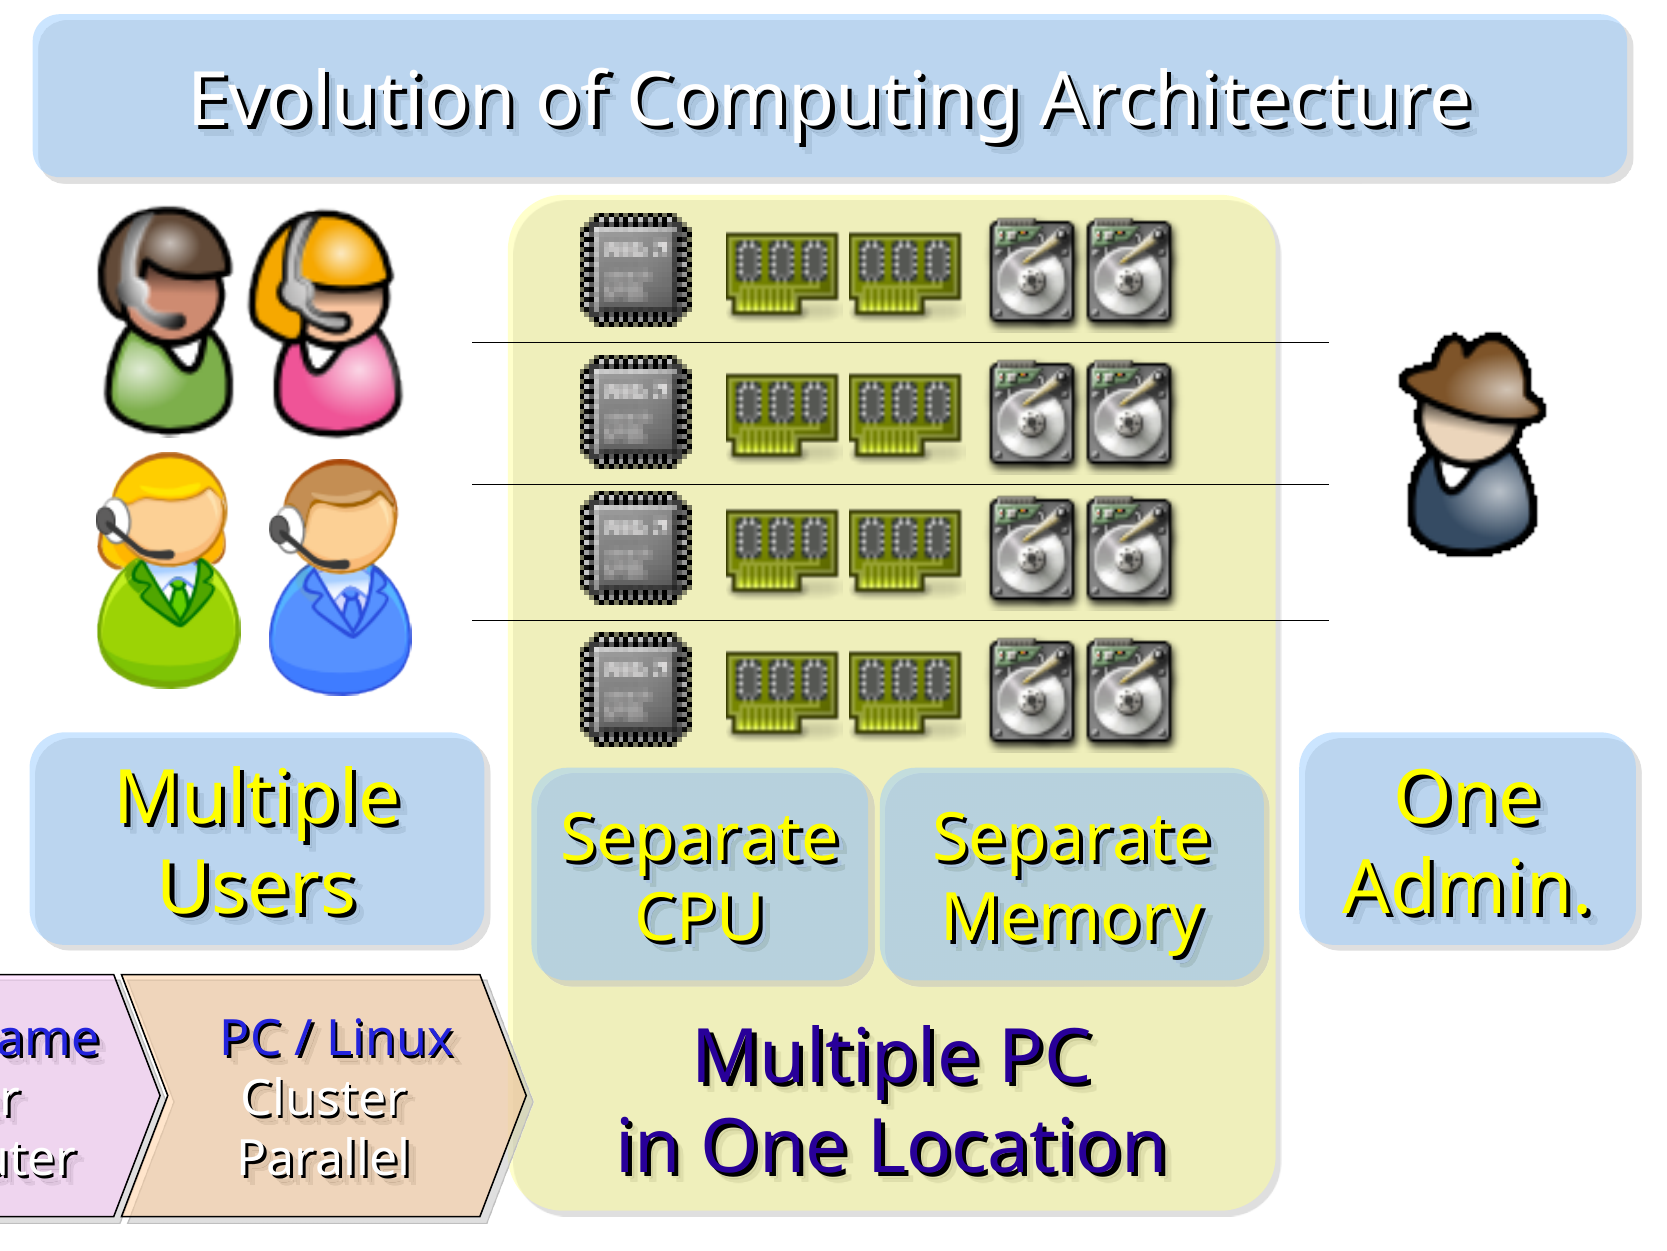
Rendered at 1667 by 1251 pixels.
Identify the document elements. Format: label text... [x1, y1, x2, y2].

picture [48, 201, 449, 443]
picture [726, 353, 843, 473]
text_box Multiple PC in One Location [507, 343, 1276, 484]
picture [970, 634, 1190, 753]
picture [849, 353, 966, 473]
text_box One Admin. [1299, 732, 1636, 945]
picture [580, 213, 697, 332]
picture [970, 492, 1190, 611]
picture [849, 212, 966, 331]
text_box Separate CPU [531, 767, 869, 981]
text_box Multiple PC in One Location [507, 485, 1276, 620]
picture [970, 214, 1190, 333]
picture [96, 452, 241, 689]
picture [726, 212, 843, 331]
picture [970, 356, 1190, 475]
picture [726, 489, 843, 609]
picture [580, 491, 697, 610]
text_box Multiple Users [29, 732, 485, 945]
picture [726, 631, 843, 750]
picture [1358, 324, 1595, 561]
text_box Multiple PC in One Location [507, 621, 1276, 1211]
text_box Separate Memory [879, 767, 1264, 981]
picture [849, 631, 966, 750]
picture [580, 632, 697, 752]
text_box Mainframe Super Computer [0, 974, 161, 1217]
text_box Evolution of Computing Architecture [32, 14, 1628, 178]
picture [580, 355, 697, 474]
picture [269, 459, 412, 696]
text_box Multiple PC in One Location [507, 194, 1276, 342]
text_box PC / Linux Cluster Parallel [121, 974, 527, 1217]
picture [849, 489, 966, 609]
